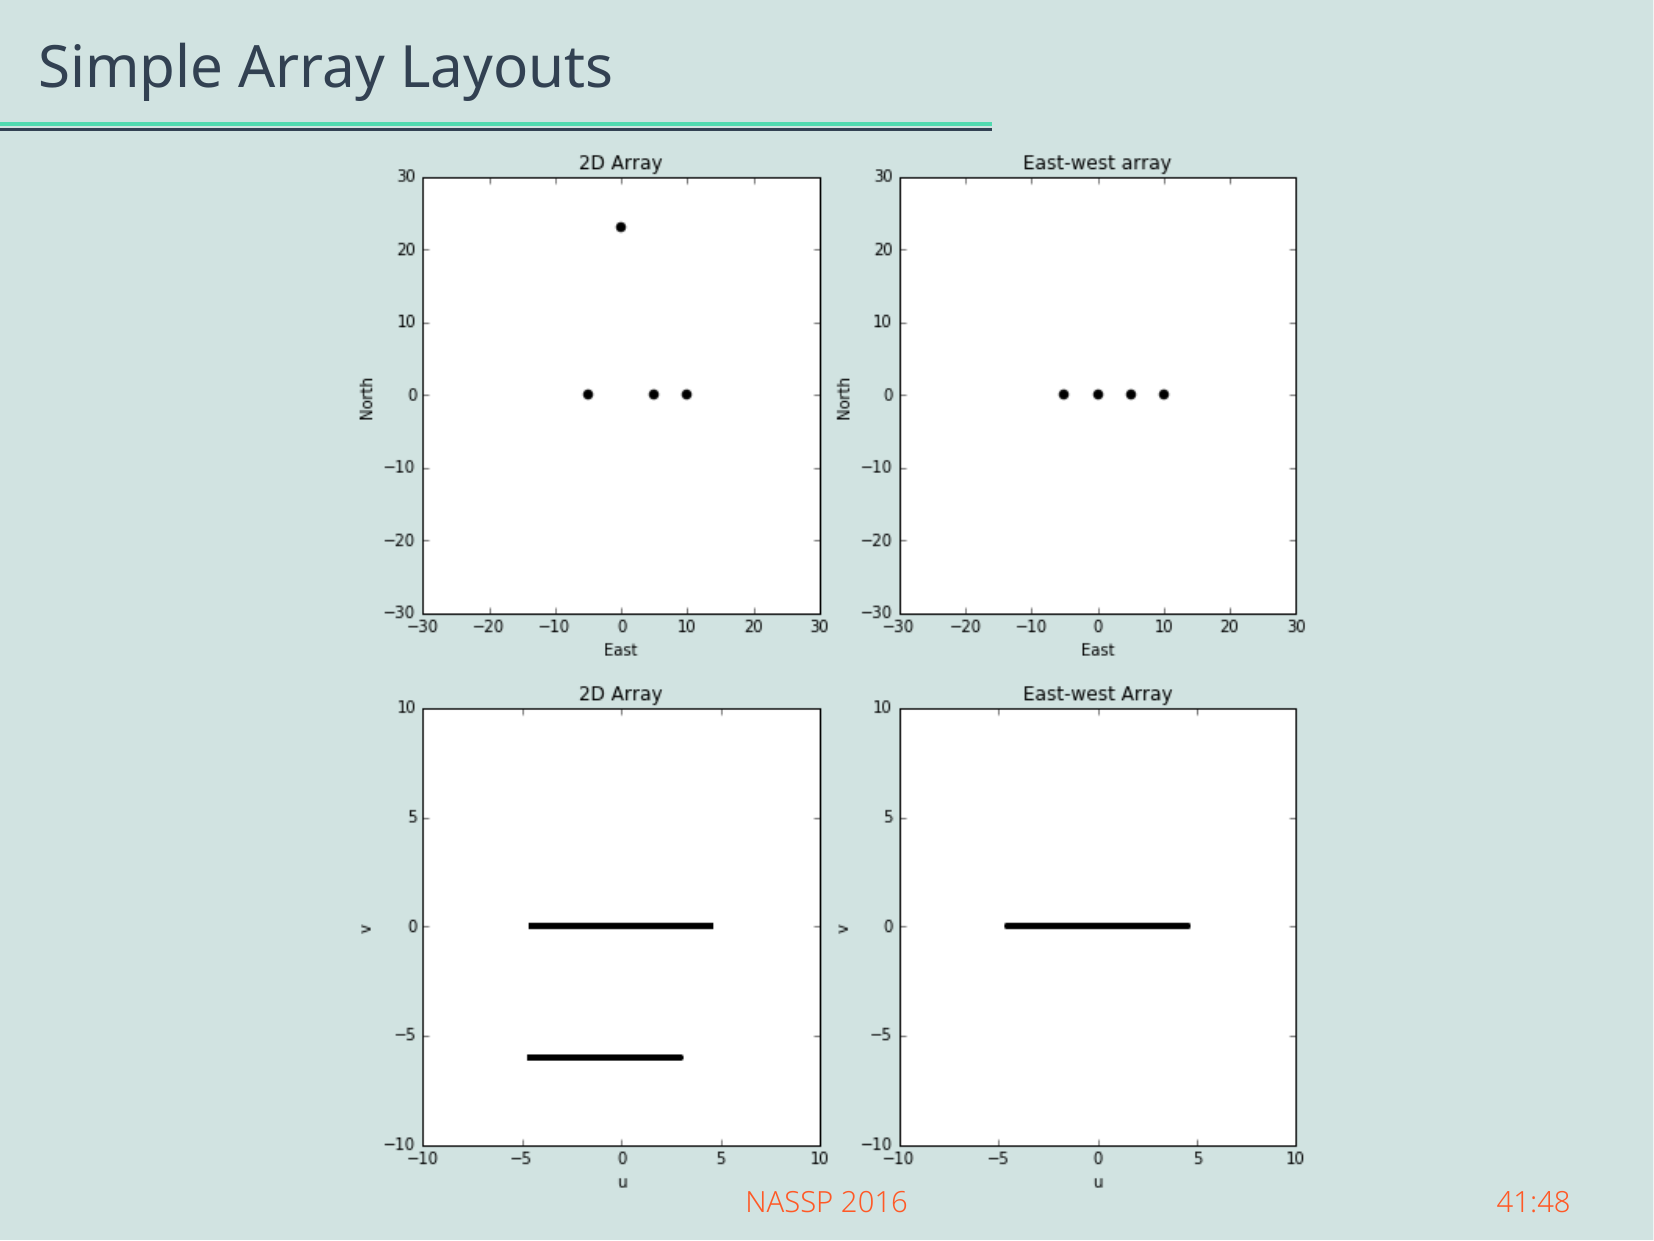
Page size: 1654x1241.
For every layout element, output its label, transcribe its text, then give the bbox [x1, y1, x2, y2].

picture [349, 143, 1316, 670]
picture [349, 674, 1316, 1202]
text_box Simple Array Layouts [23, 17, 1063, 103]
